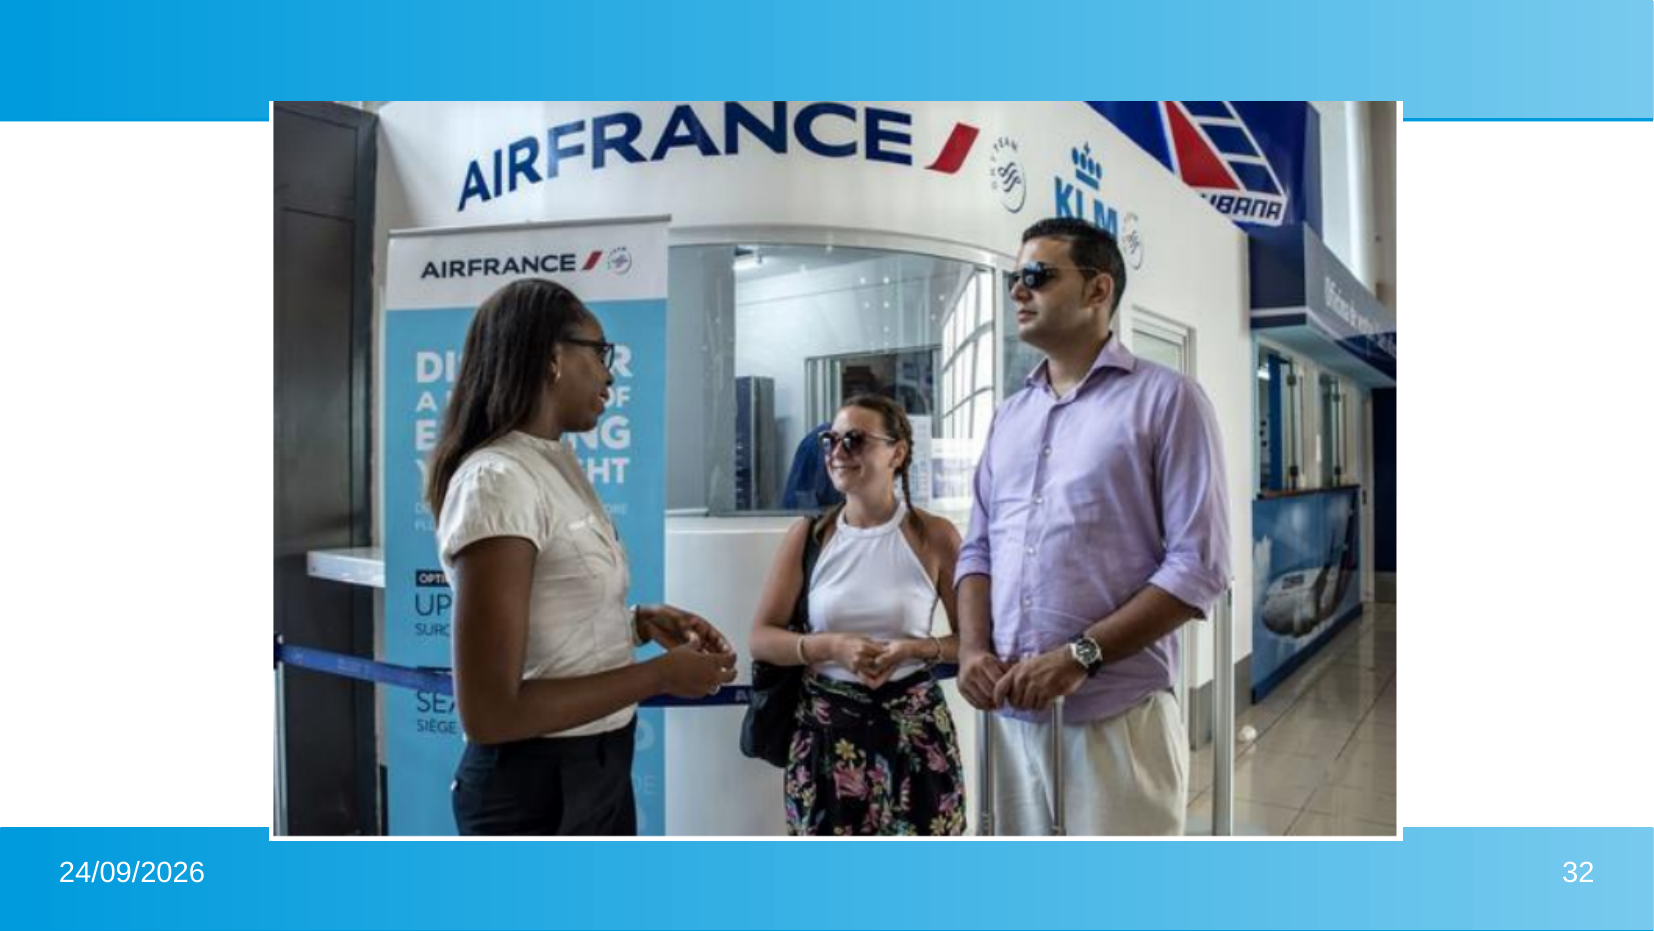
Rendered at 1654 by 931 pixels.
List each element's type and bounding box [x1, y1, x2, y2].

picture [269, 101, 1403, 841]
